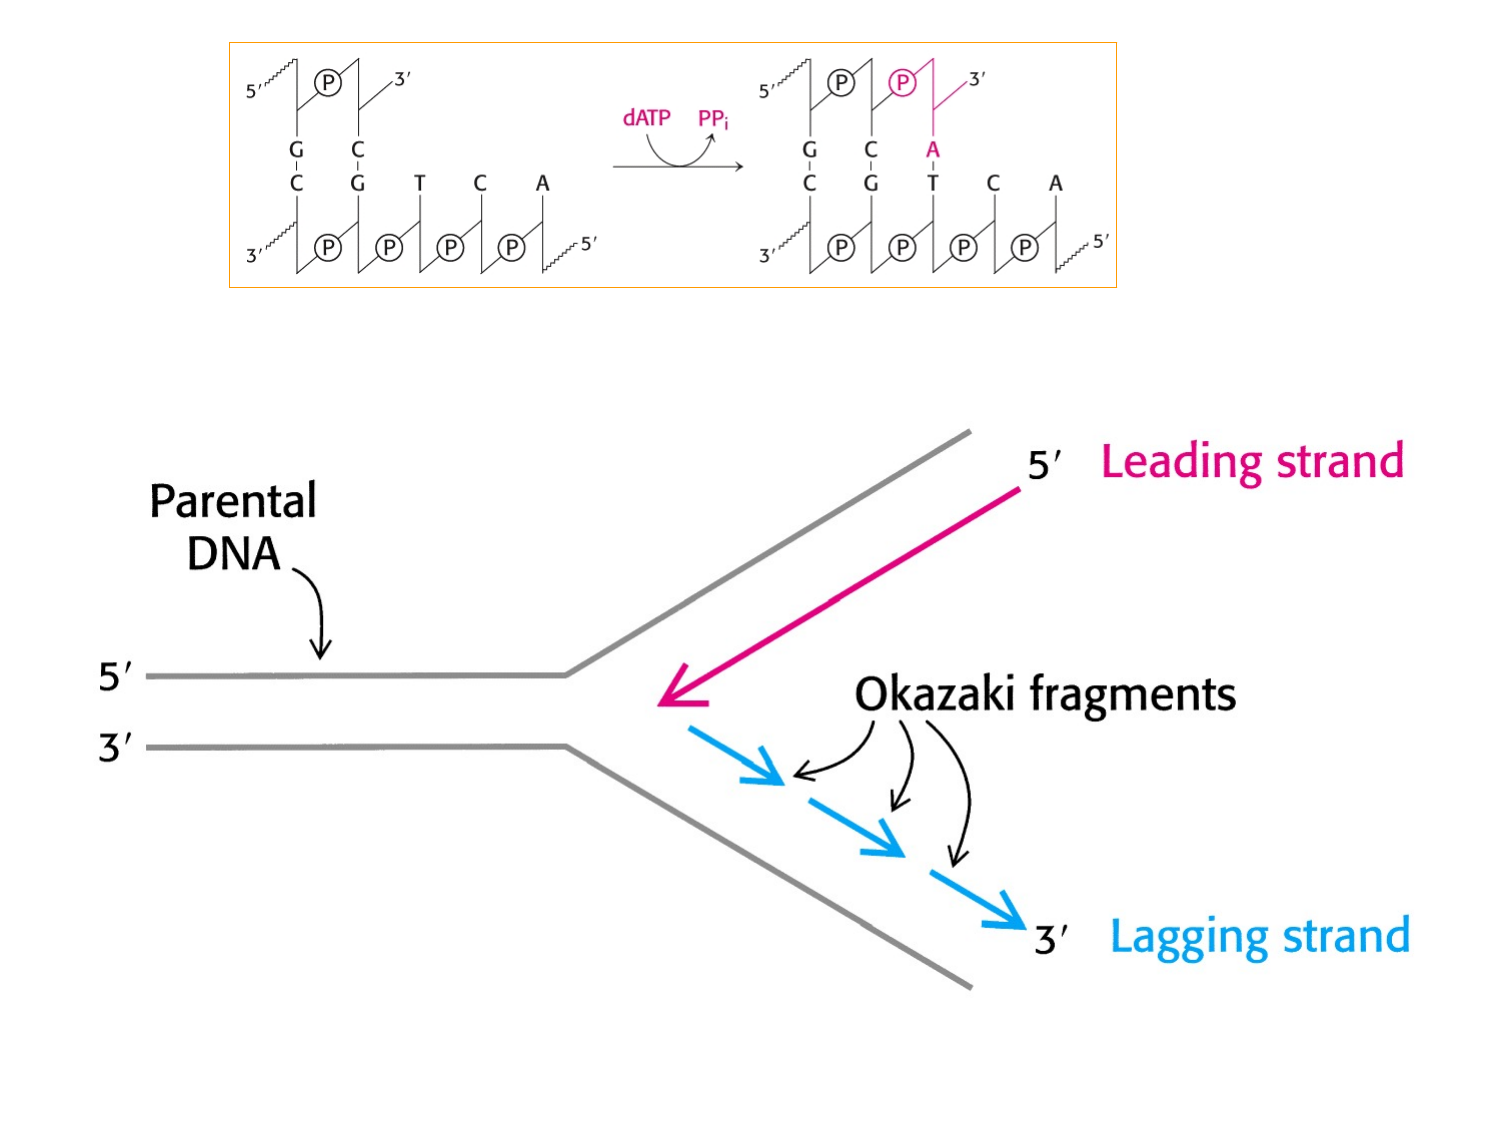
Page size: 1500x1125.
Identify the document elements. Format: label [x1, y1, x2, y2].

picture [53, 397, 1454, 1030]
picture [230, 42, 1117, 287]
